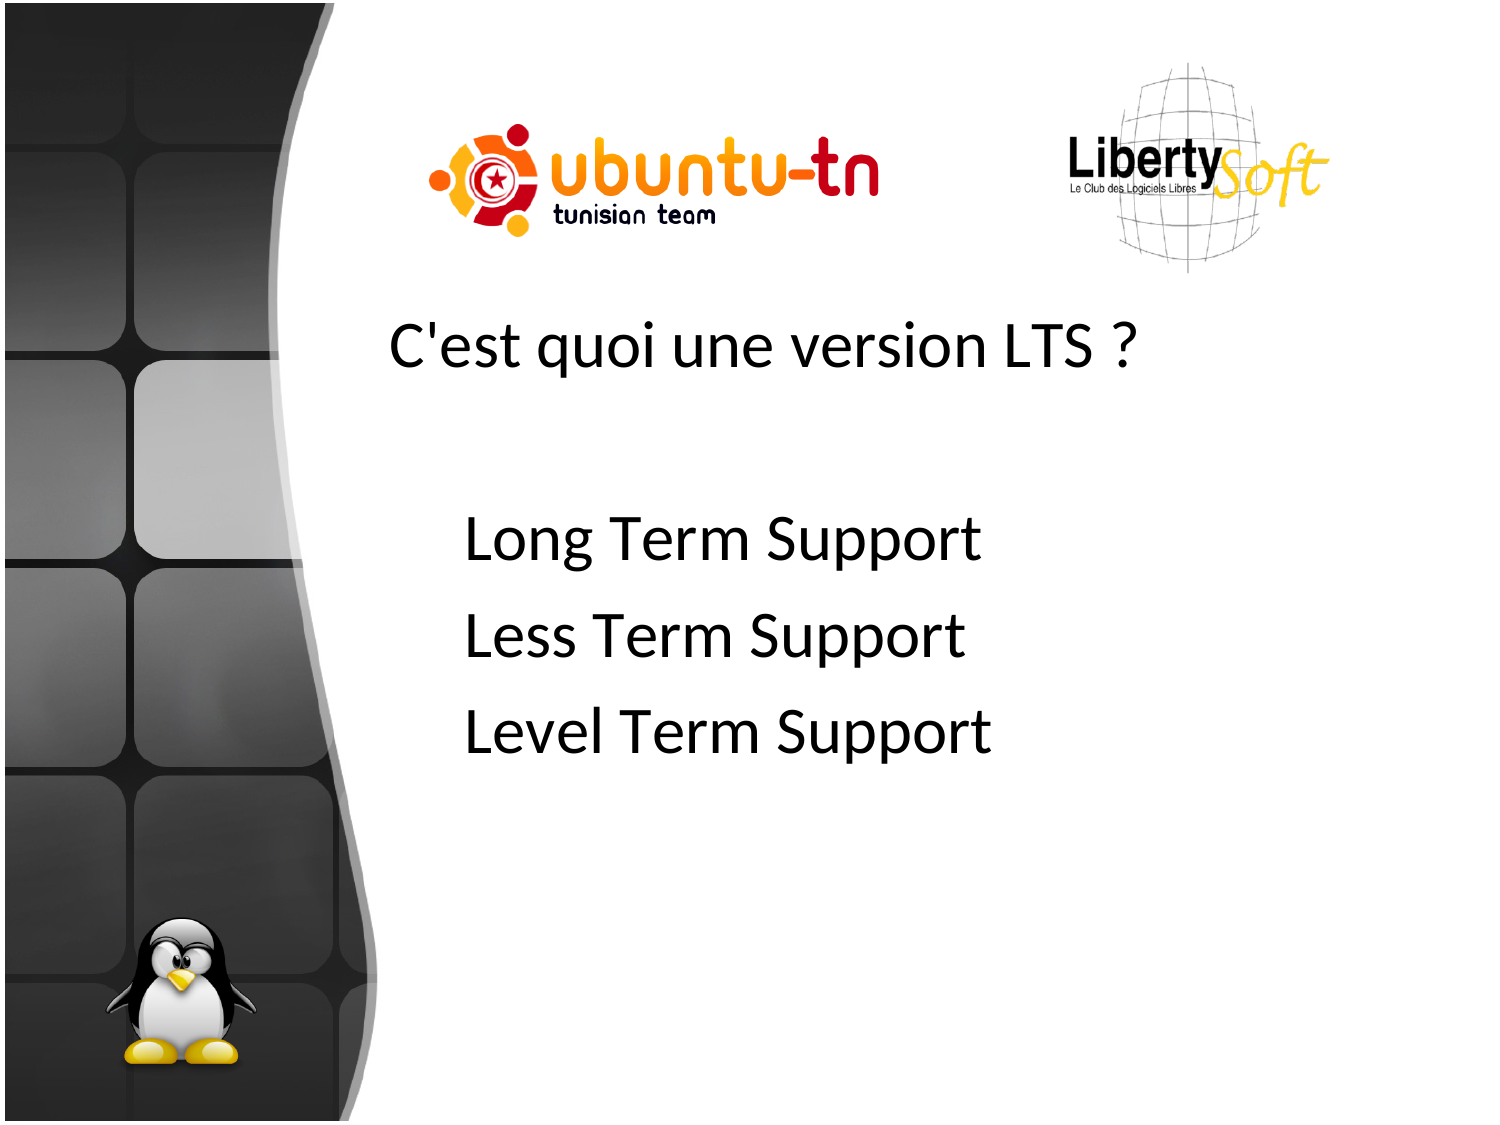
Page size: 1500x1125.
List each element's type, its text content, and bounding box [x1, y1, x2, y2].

picture [0, 0, 1500, 1125]
title [339, 45, 1425, 233]
text_box C'est quoi une version LTS ? Long Term Support Less Term Support Level Term Support [375, 292, 1500, 1036]
